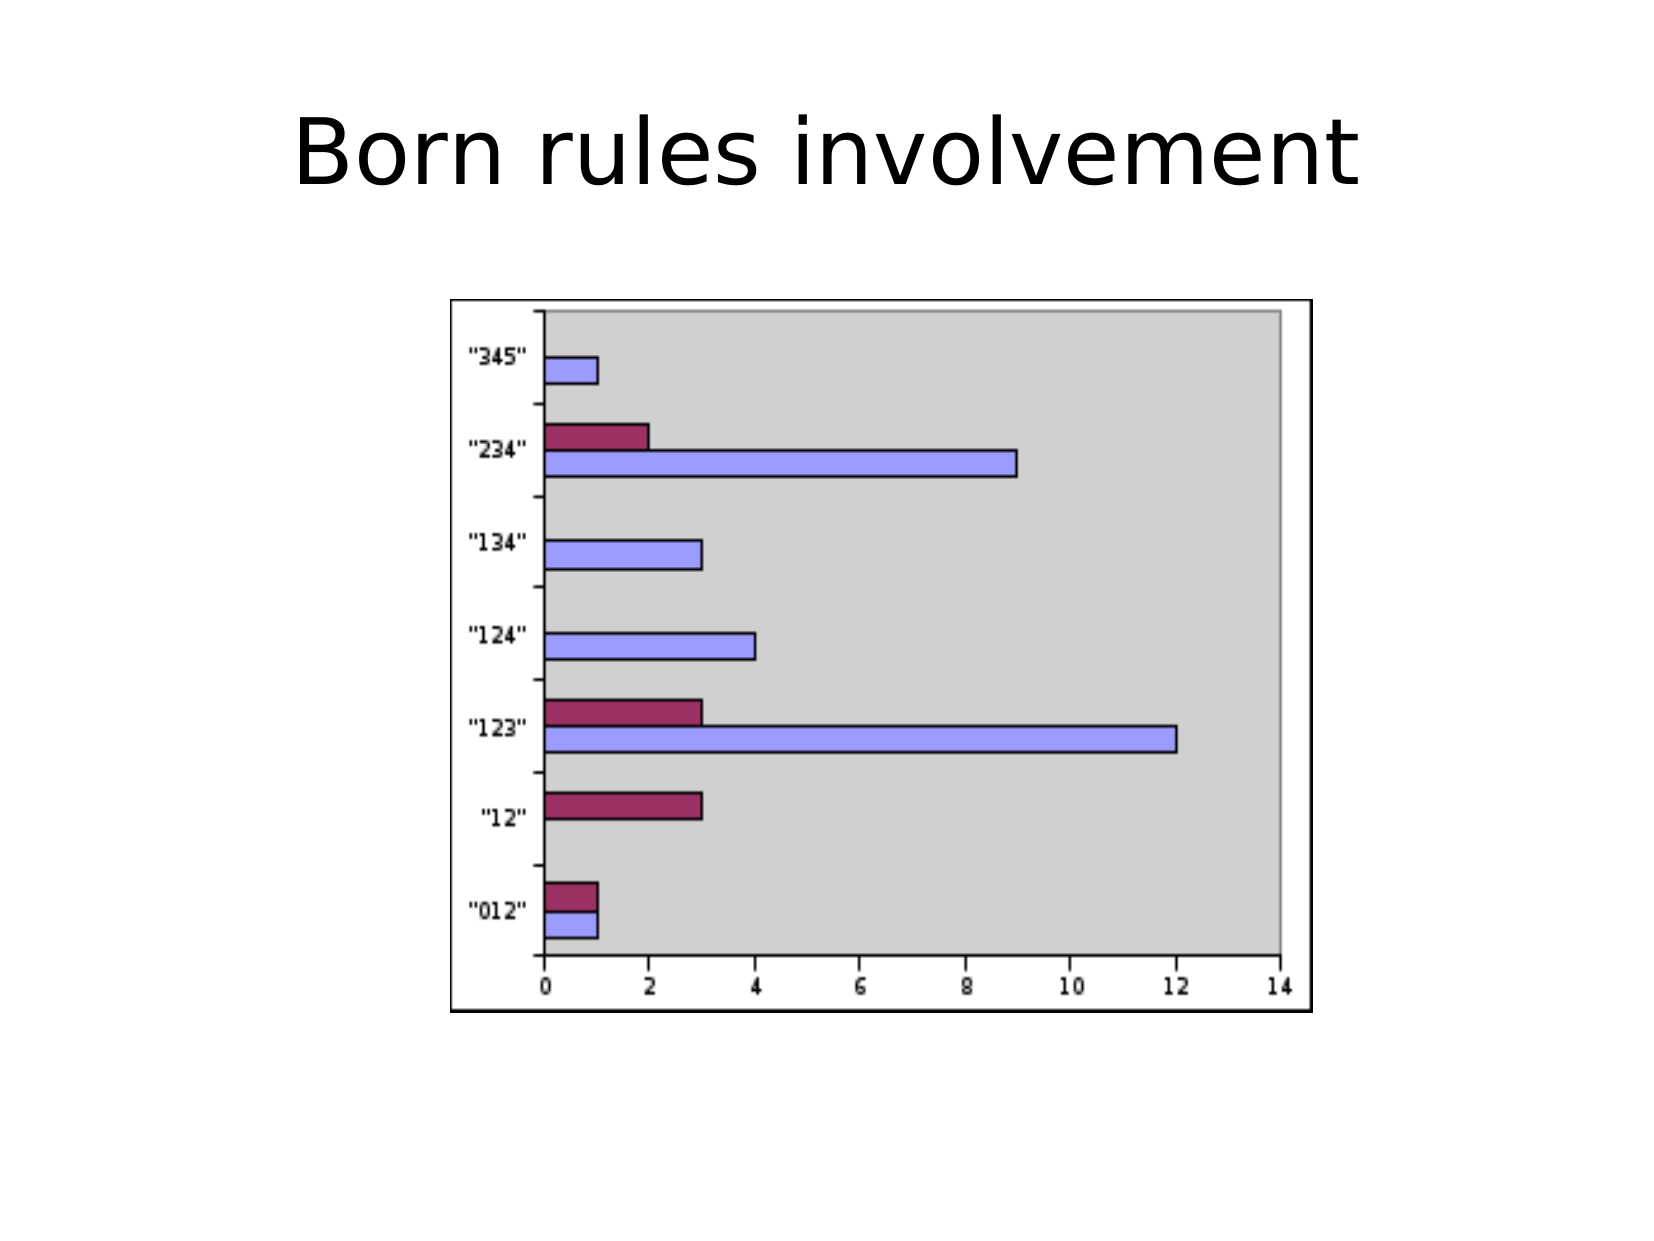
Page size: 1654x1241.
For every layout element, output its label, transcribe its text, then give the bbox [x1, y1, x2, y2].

title Born rules involvement [82, 56, 1571, 250]
subtitle [82, 297, 1571, 1102]
